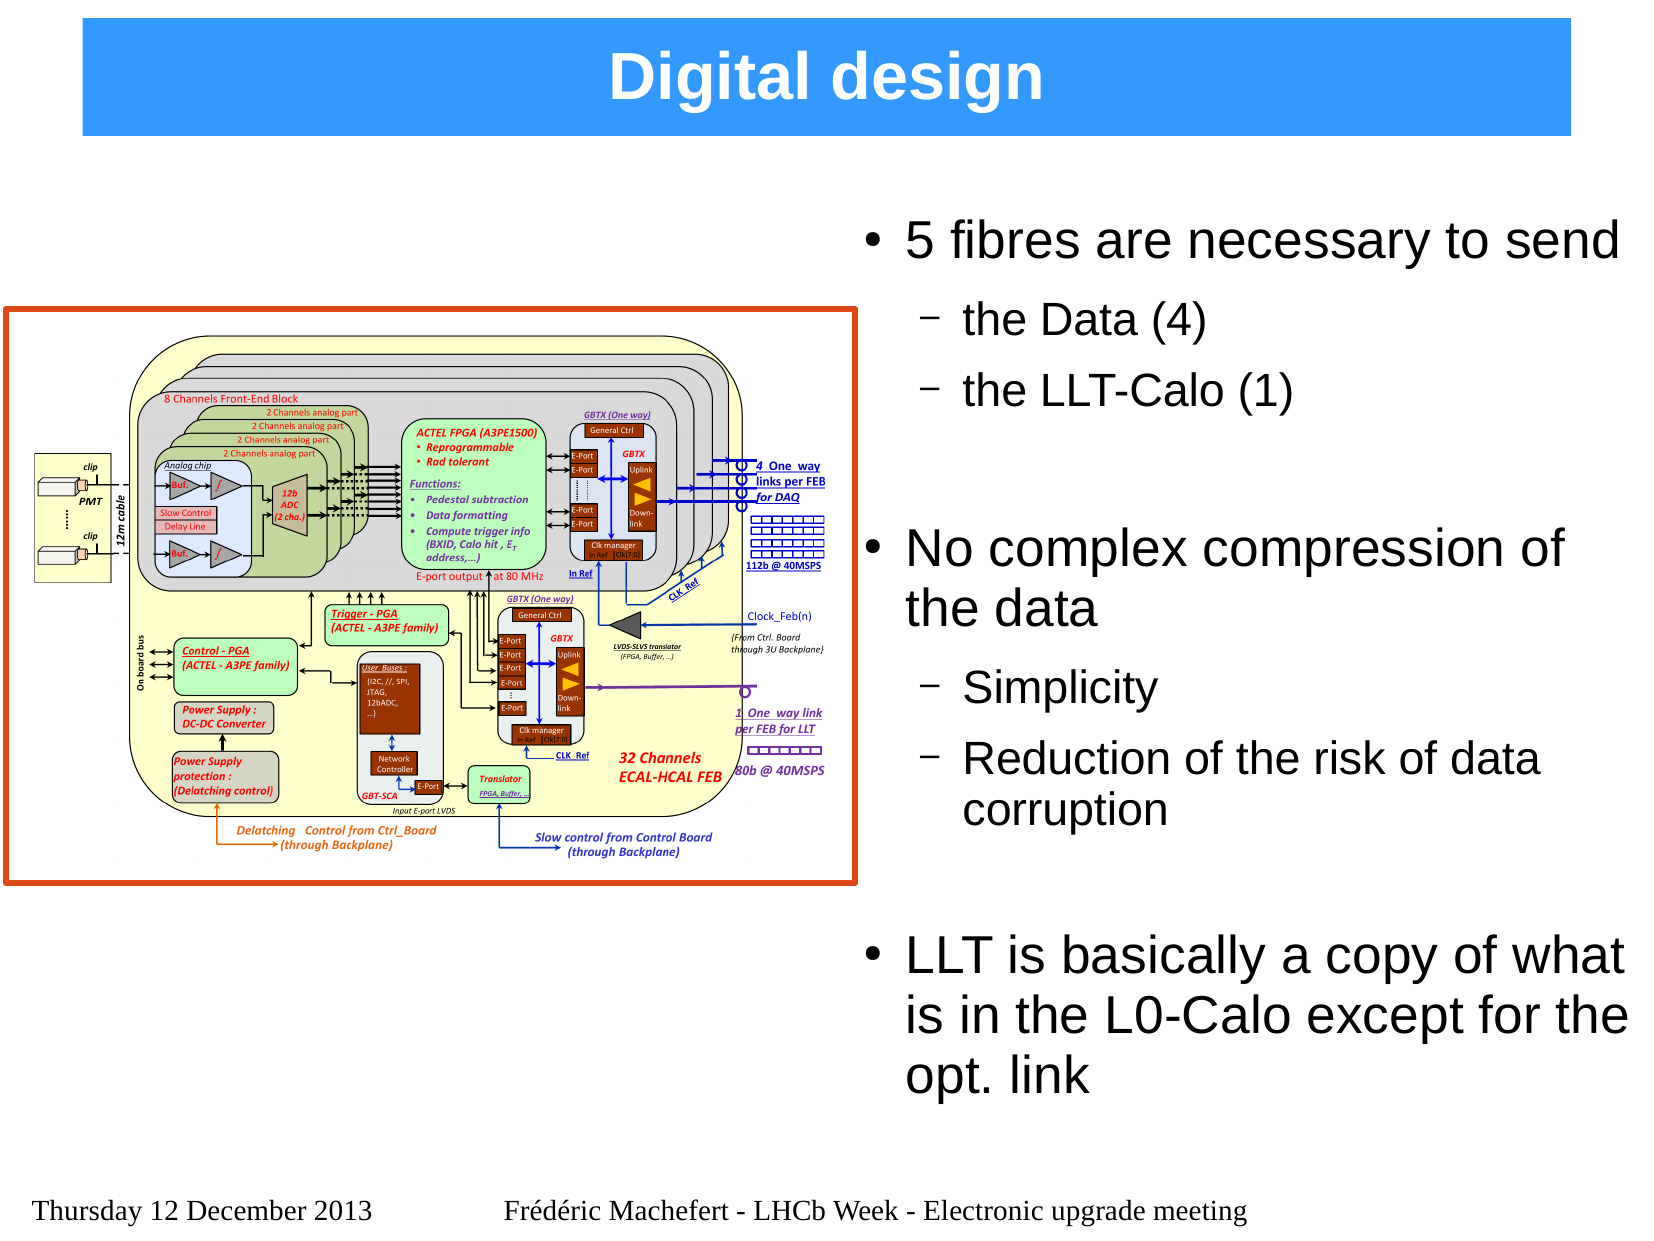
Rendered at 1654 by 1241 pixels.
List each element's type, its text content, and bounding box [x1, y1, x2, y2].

list 5 fibres are necessary to send the Data (4) the LLT-Calo (1) No complex compression of the data Simplicity Reduction of the risk of data corruption LLT is basically a copy of what is in the L0-Calo except for the opt. link [849, 210, 1639, 1110]
picture [34, 318, 825, 863]
title Digital design [82, 18, 1572, 136]
